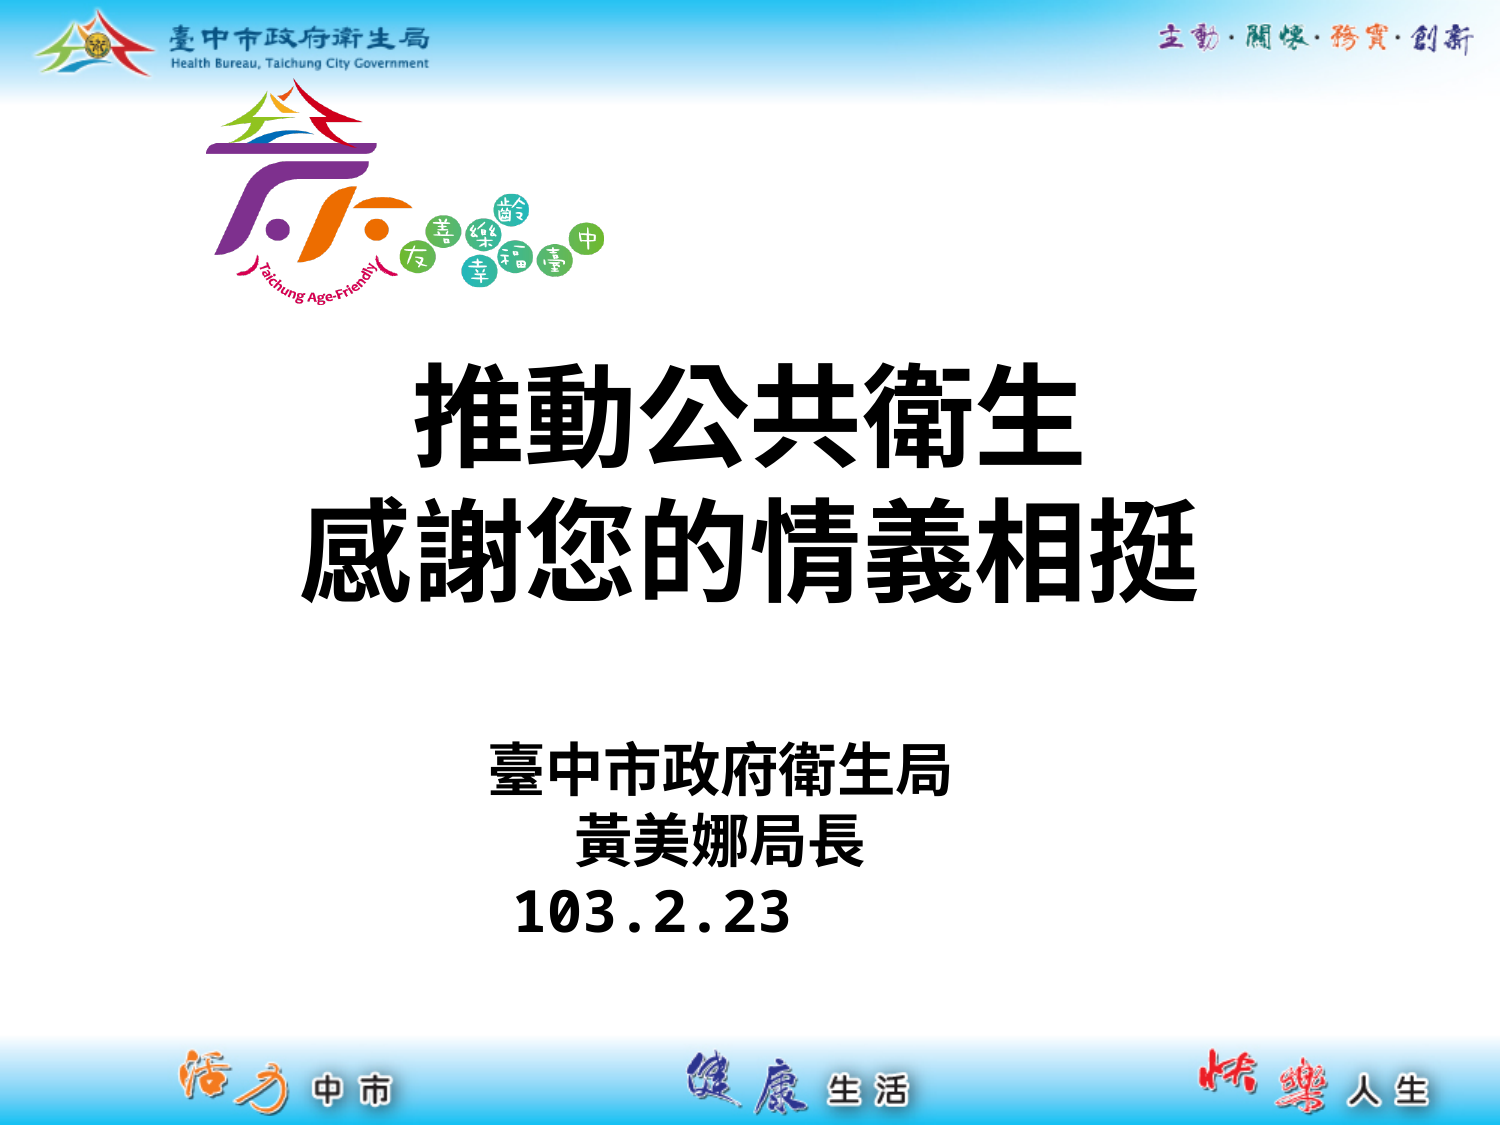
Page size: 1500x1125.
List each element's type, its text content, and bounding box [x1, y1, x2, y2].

picture [206, 78, 604, 305]
title 推動公共衛生 感謝您的情義相挺 [112, 338, 1388, 634]
subtitle 臺中市政府衛生局 黃美娜局長 103.2.23 [348, 739, 1093, 953]
